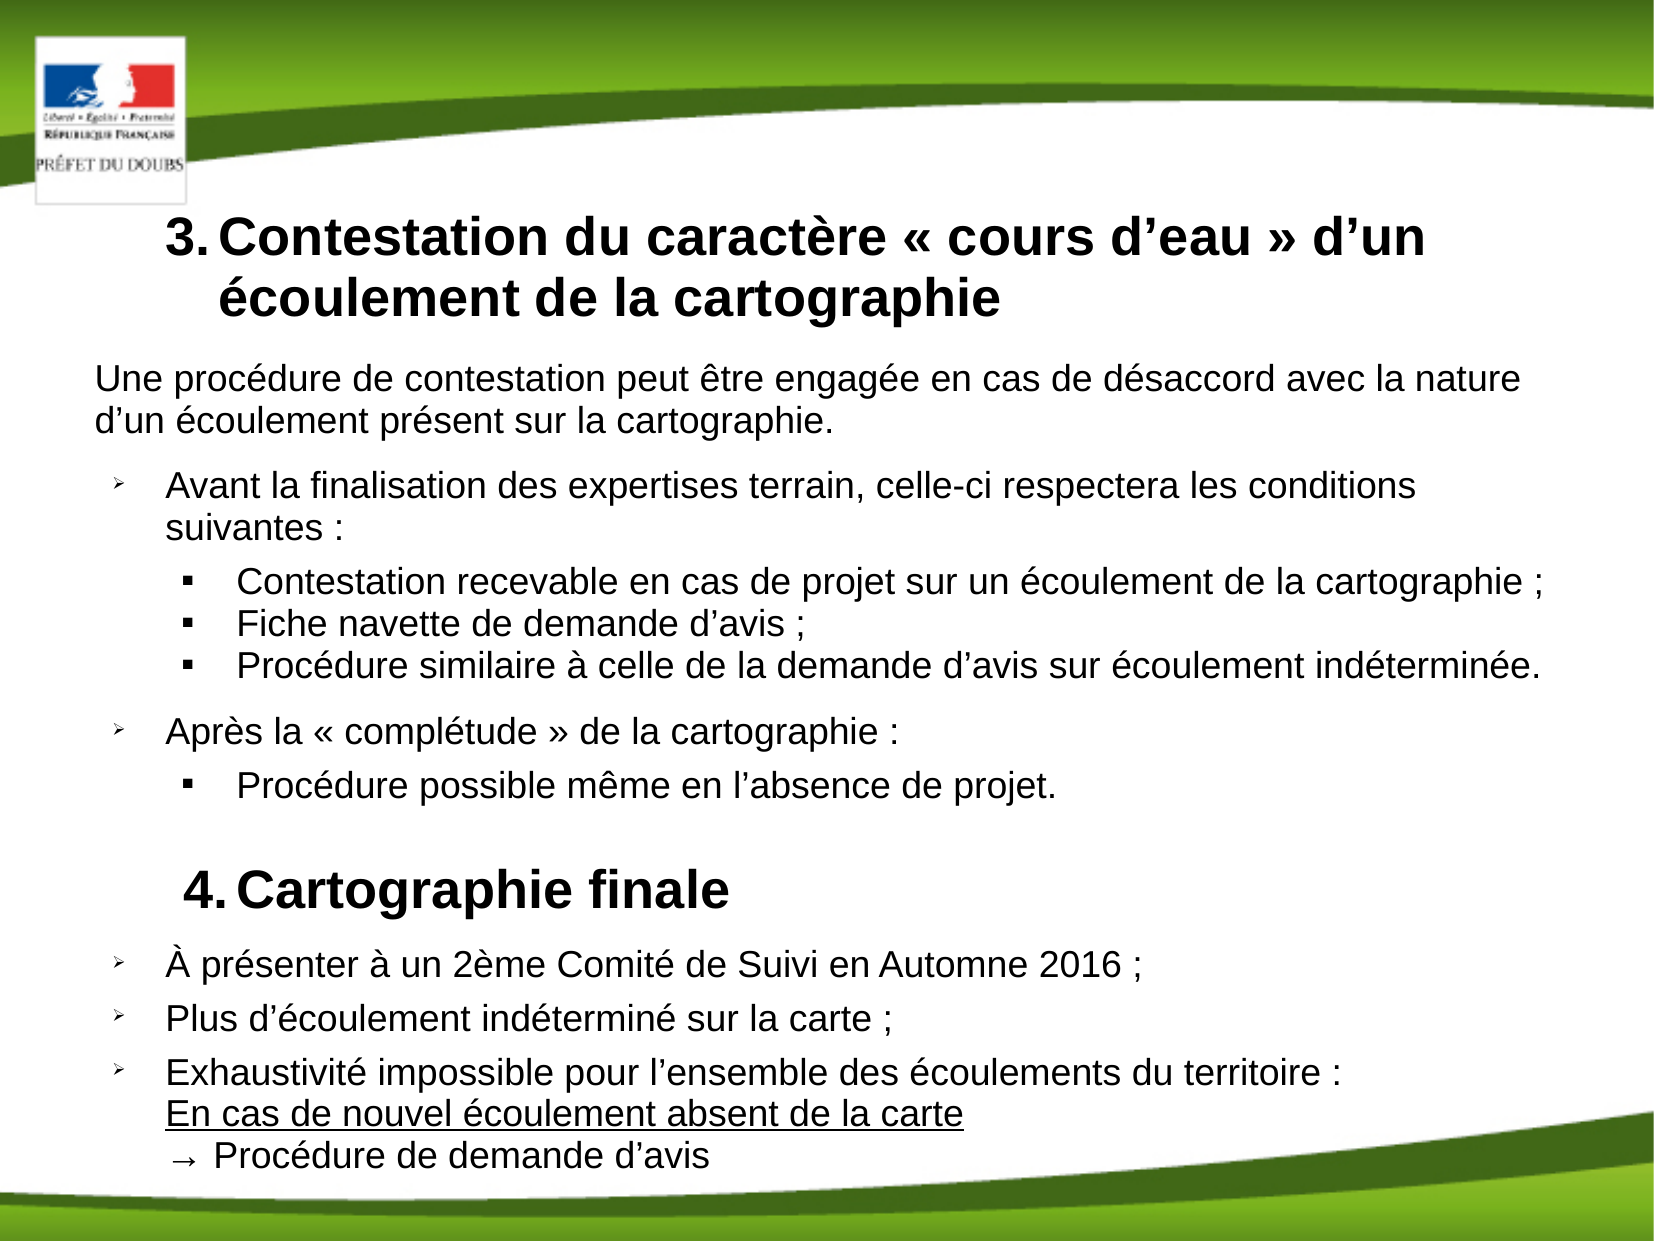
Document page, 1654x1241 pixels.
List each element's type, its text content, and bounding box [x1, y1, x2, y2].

picture [0, 0, 1654, 1241]
list Contestation du caractère « cours d’eau » d’un écoulement de la cartographie Une procédure de contestation peut être engagée en cas de désaccord avec la nature d’un écoulement présent sur la cartographie. Avant la finalisation des expertises terrain, celle-ci respectera les conditions suivantes : Contestation recevable en cas de projet sur un écoulement de la cartographie ; Fiche navette de demande d’avis ; Procédure similaire à celle de la demande d’avis sur écoulement indéterminée. Après la « complétude » de la cartographie : Procédure possible même en l’absence de projet. Cartographie finale À présenter à un 2ème Comité de Suivi en Automne 2016 ; Plus d’écoulement indéterminé sur la carte ; Exhaustivité impossible pour l’ensemble des écoulements du territoire : En cas de nouvel écoulement absent de la carte → Procédure de demande d’avis [76, 206, 1565, 1201]
